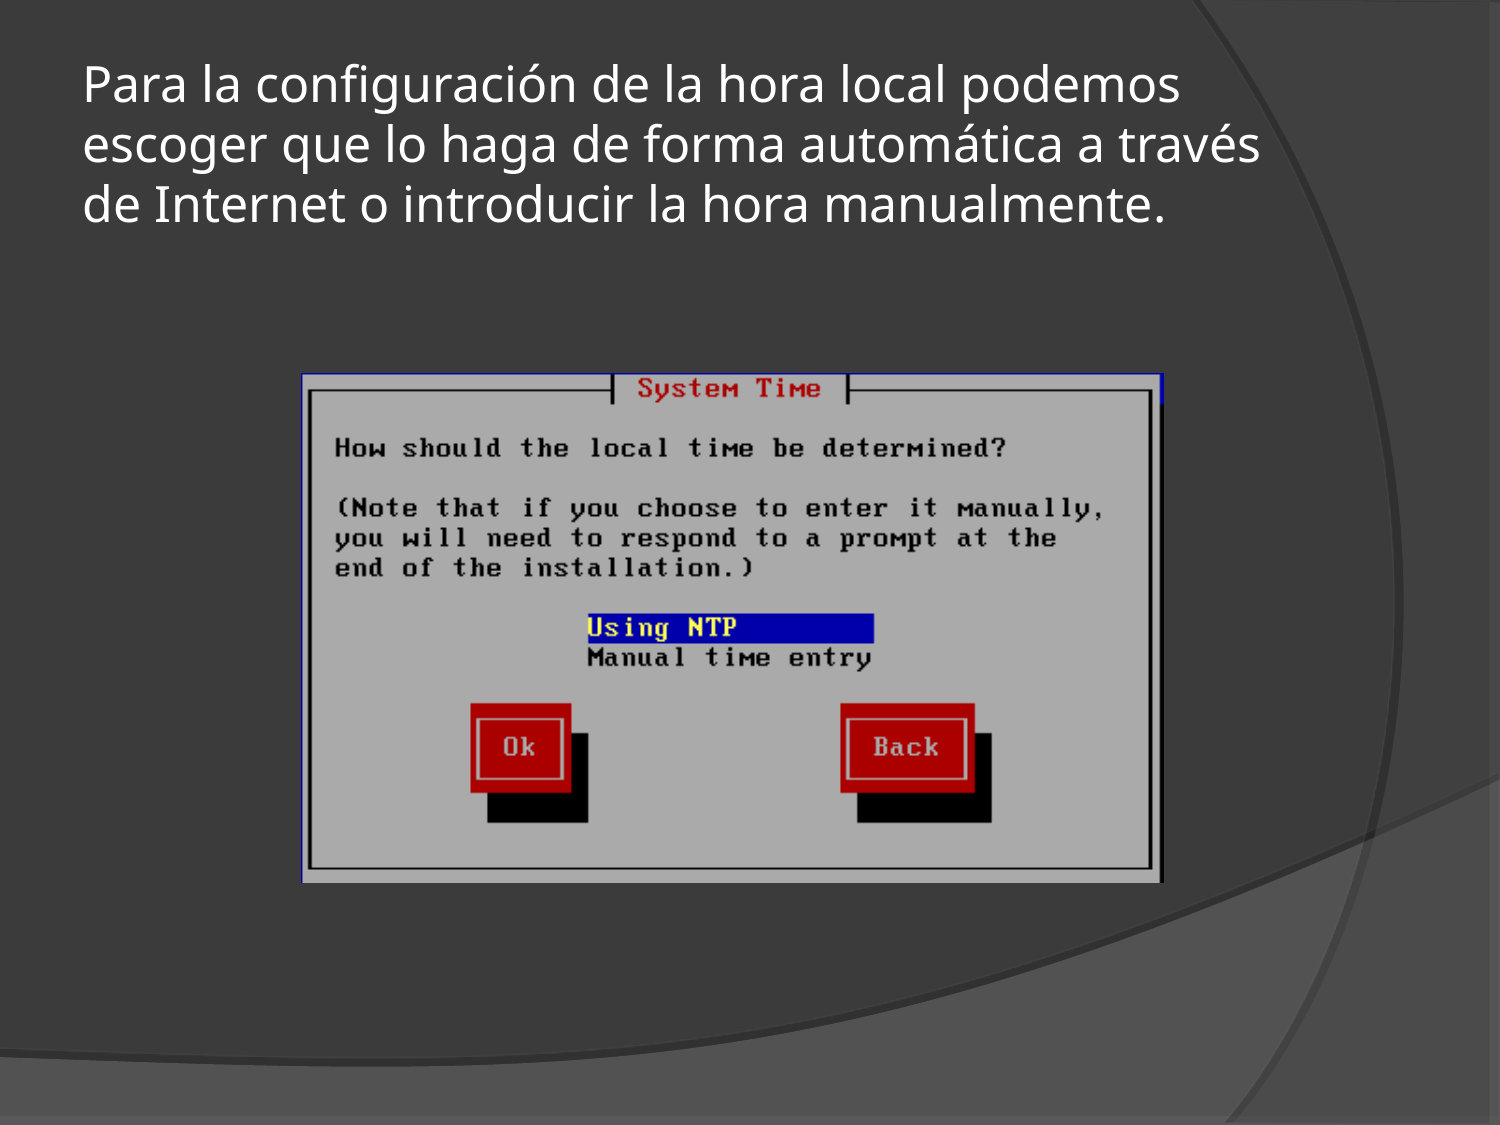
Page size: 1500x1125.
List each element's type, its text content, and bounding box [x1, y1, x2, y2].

picture [301, 373, 1164, 883]
title Para la configuración de la hora local podemos escoger que lo haga de forma automática a través de Internet o introducir la hora manualmente. [75, 45, 1300, 233]
